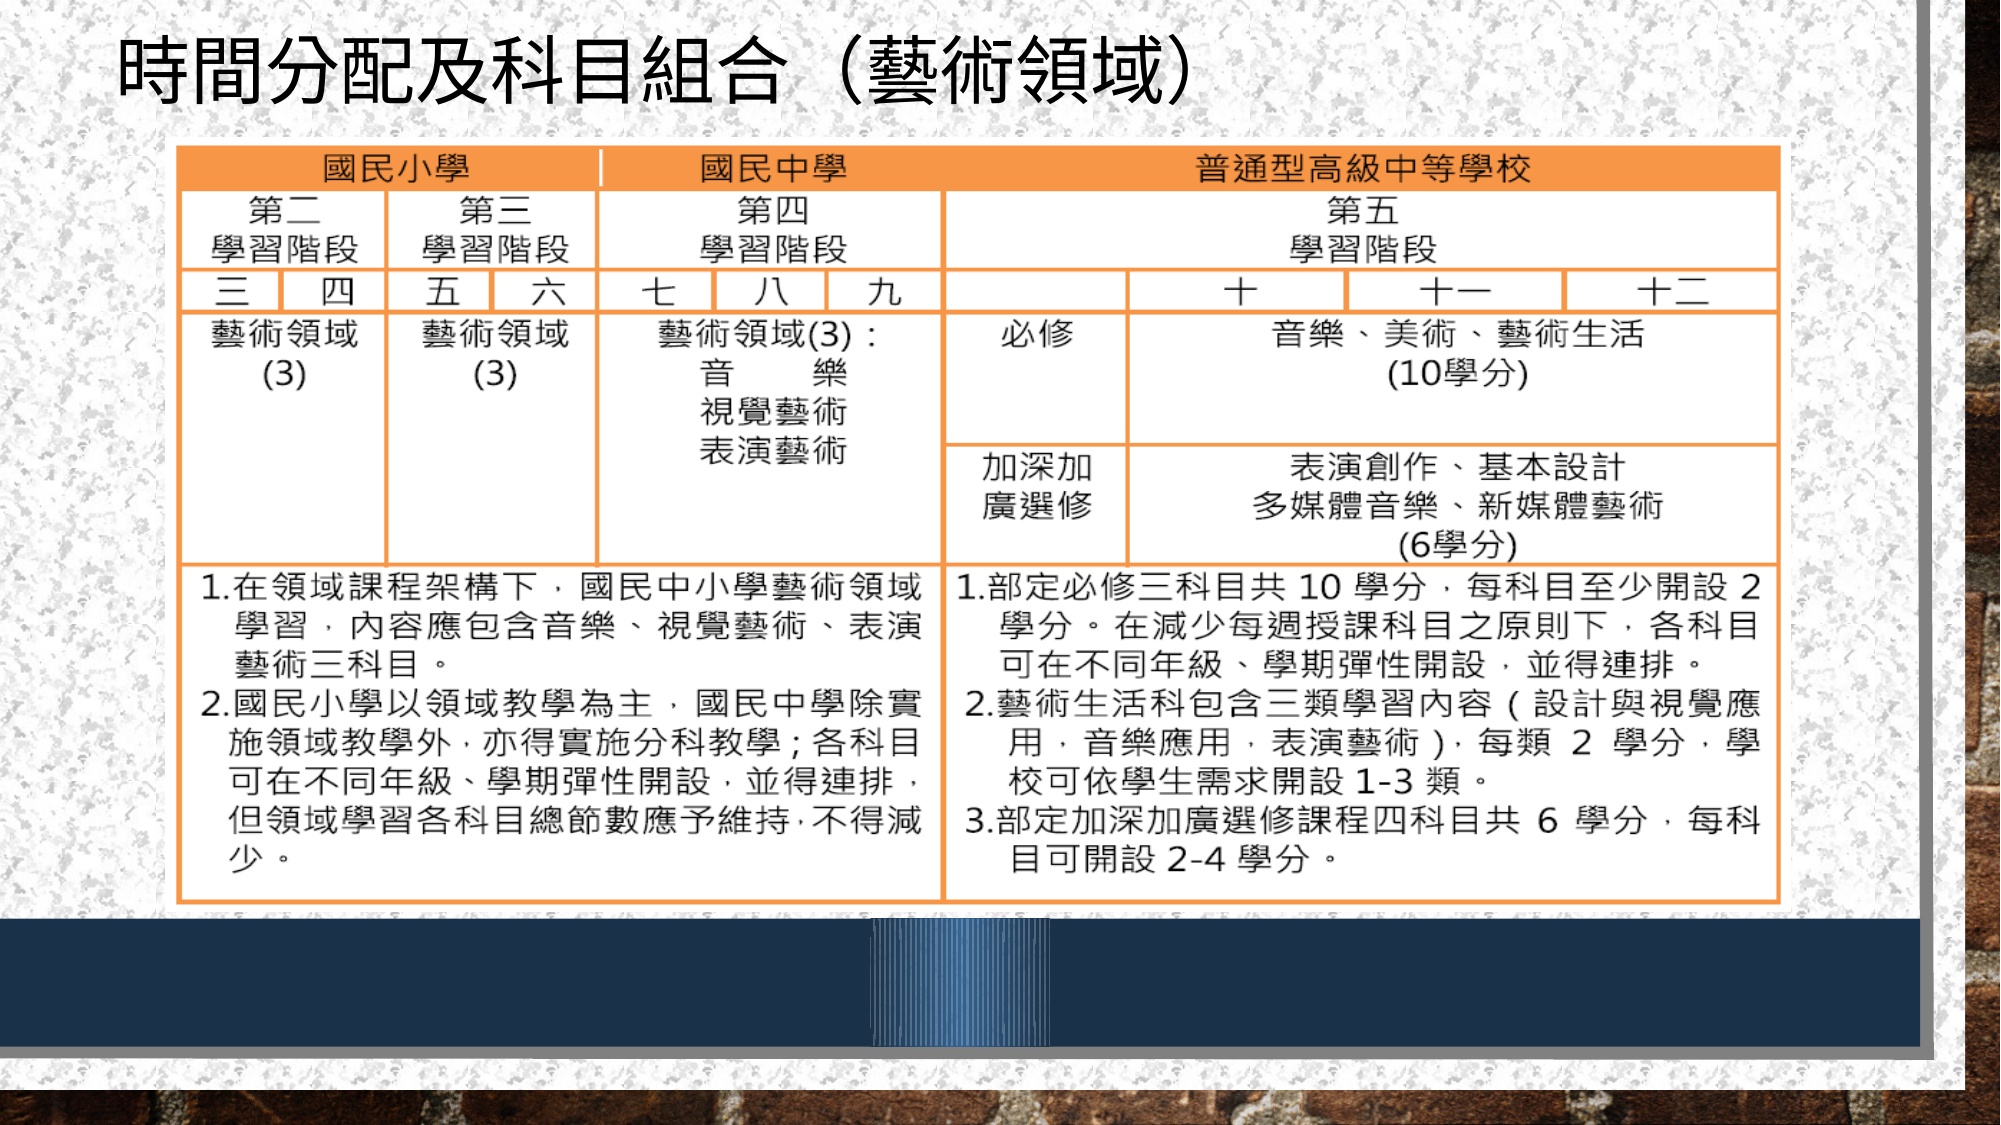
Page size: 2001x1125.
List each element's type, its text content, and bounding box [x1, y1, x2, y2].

picture [0, 0, 2000, 1125]
picture [0, 0, 1919, 918]
text_box 時間分配及科目組合（藝術領域） [100, 26, 1511, 163]
